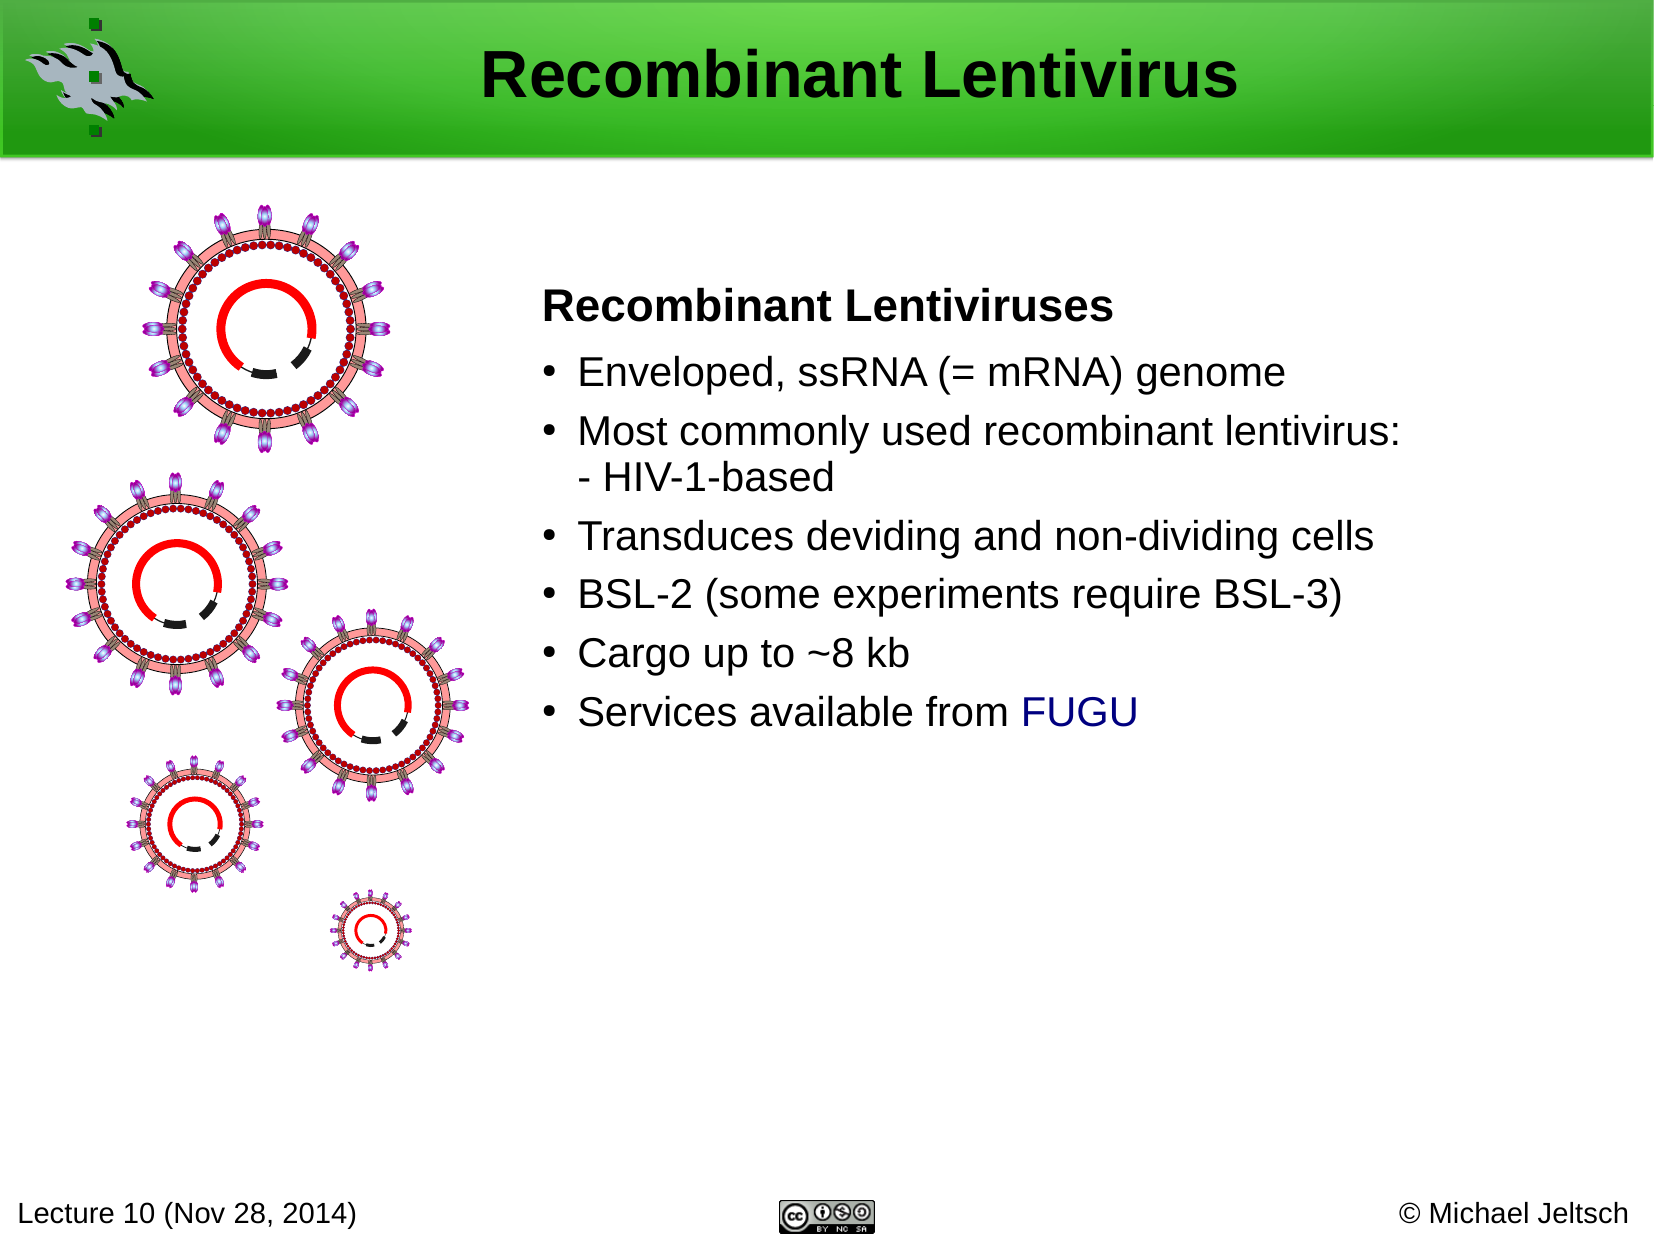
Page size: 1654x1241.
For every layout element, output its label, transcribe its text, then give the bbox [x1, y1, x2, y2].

picture [779, 1200, 875, 1234]
text_box Recombinant Lentiviruses Enveloped, ssRNA (= mRNA) genome Most commonly used recombinant lentivirus: - HIV-1-based Transduces deviding and non-dividing cells BSL-2 (some experiments require BSL-3) Cargo up to ~8 kb Services available from FUGU [527, 272, 1417, 747]
title Recombinant Lentivirus [240, 29, 1481, 120]
picture [1, 195, 516, 899]
picture [306, 886, 432, 976]
